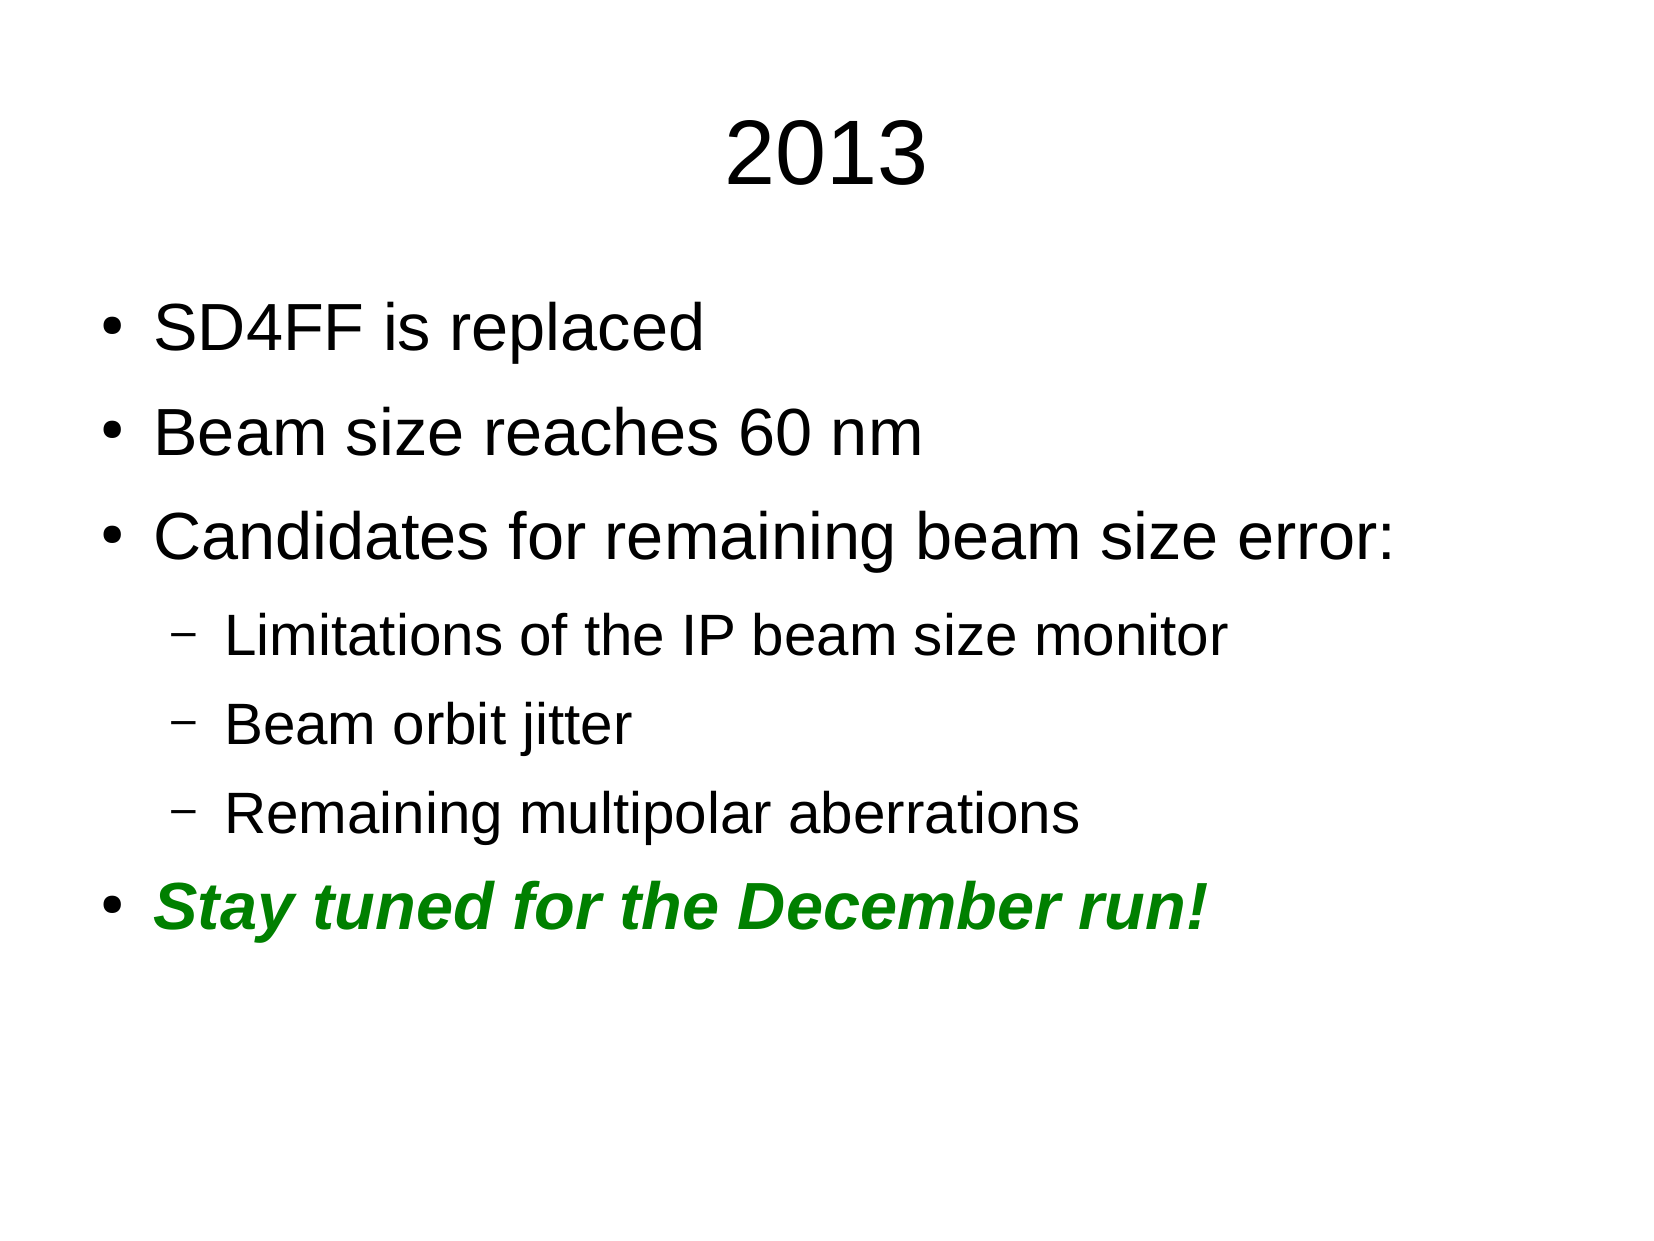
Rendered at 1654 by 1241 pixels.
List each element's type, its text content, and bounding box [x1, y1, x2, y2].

list SD4FF is replaced Beam size reaches 60 nm Candidates for remaining beam size error: Limitations of the IP beam size monitor Beam orbit jitter Remaining multipolar aberrations Stay tuned for the December run! [82, 290, 1538, 1010]
title 2013 [82, 49, 1571, 257]
